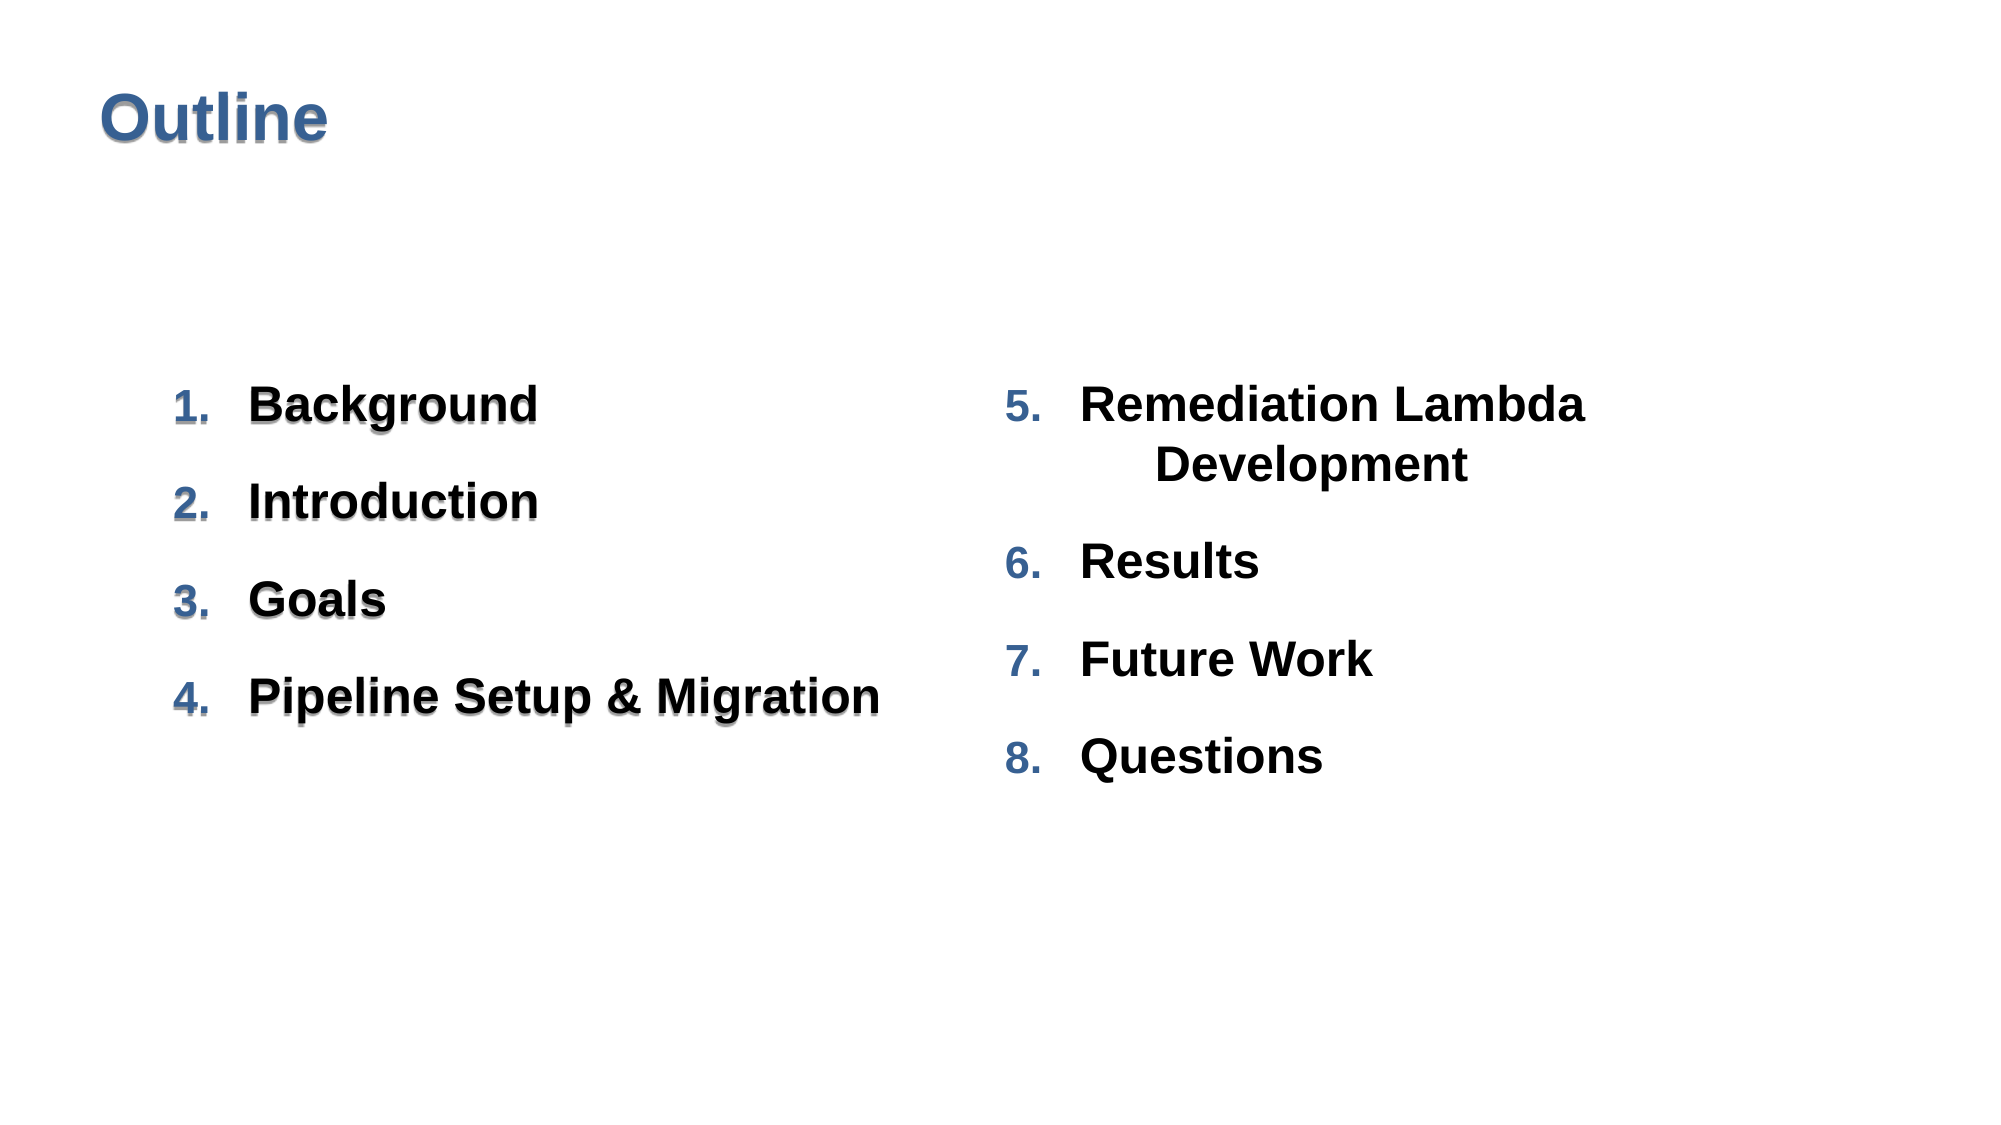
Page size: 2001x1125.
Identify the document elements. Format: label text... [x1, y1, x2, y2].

text_box Remediation Lambda Development Results Future Work Questions [985, 371, 1908, 804]
list Background Introduction Goals Pipeline Setup & Migration [154, 371, 891, 804]
title Outline [99, 36, 1725, 202]
